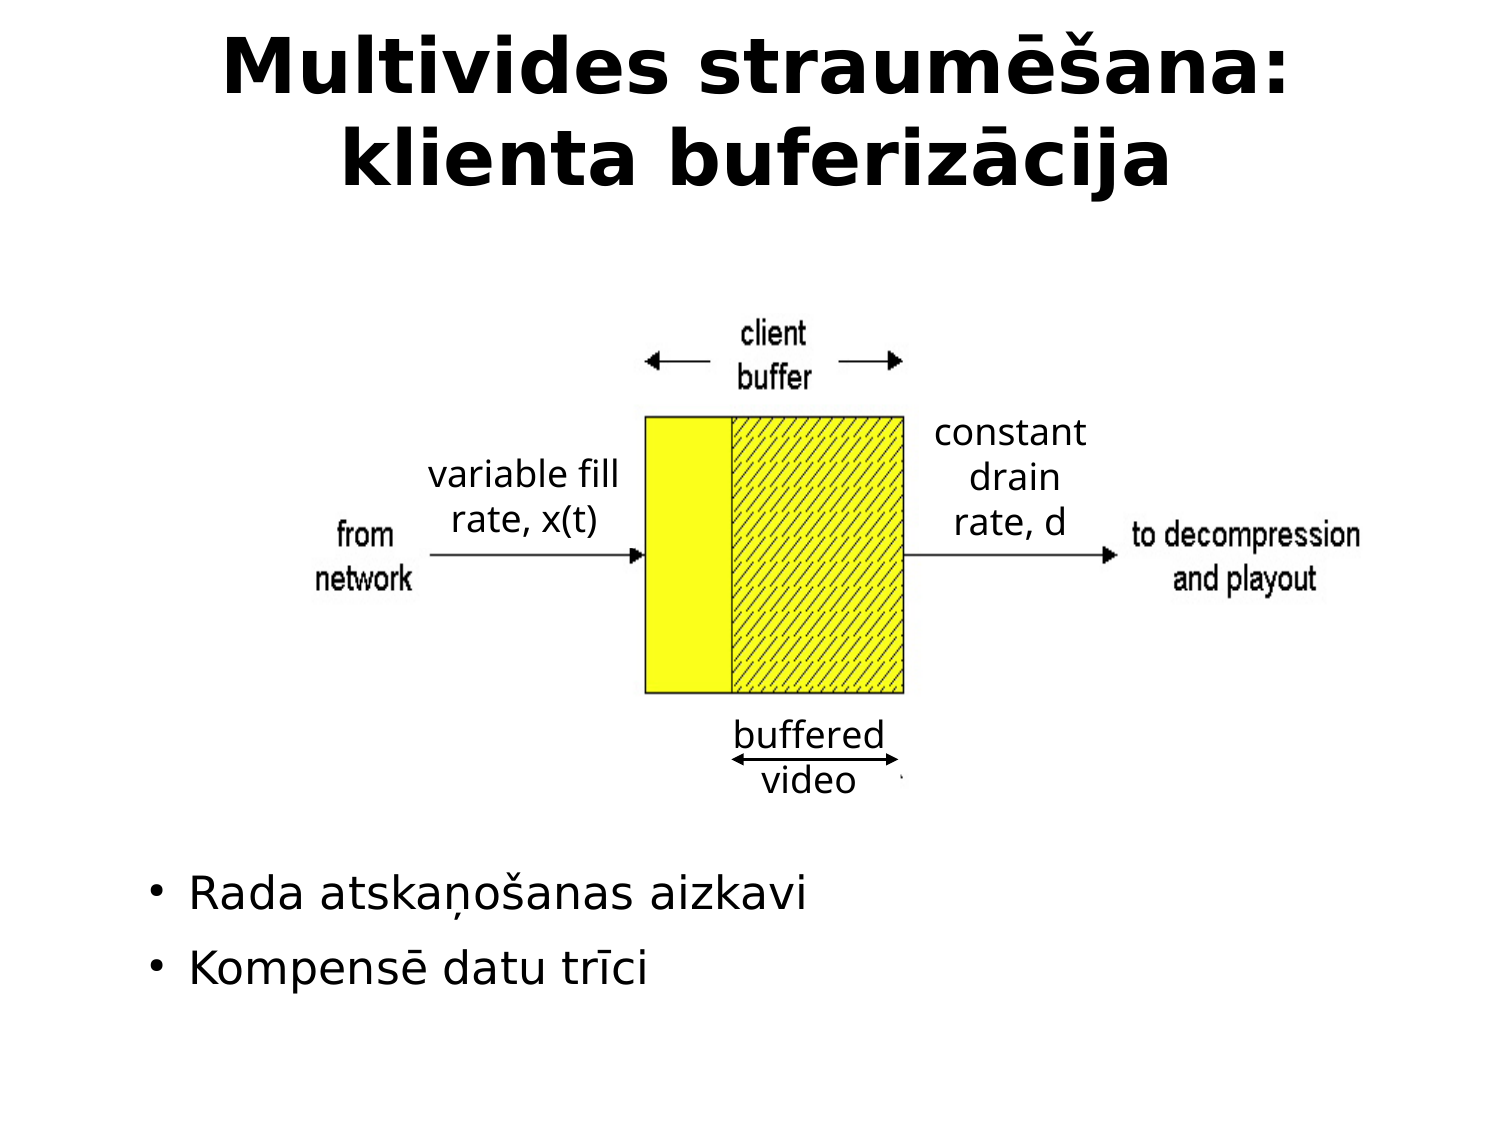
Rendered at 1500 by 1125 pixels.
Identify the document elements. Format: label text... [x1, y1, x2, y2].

list Rada atskaņošanas aizkavi Kompensē datu trīci [120, 855, 1396, 1002]
text_box variable fill rate, x(t) [413, 442, 635, 549]
title Multivides straumēšana: klienta buferizācija [87, 37, 1427, 181]
text_box constant drain rate, d [918, 400, 1102, 551]
picture [181, 313, 1434, 796]
text_box buffered video [717, 703, 901, 810]
